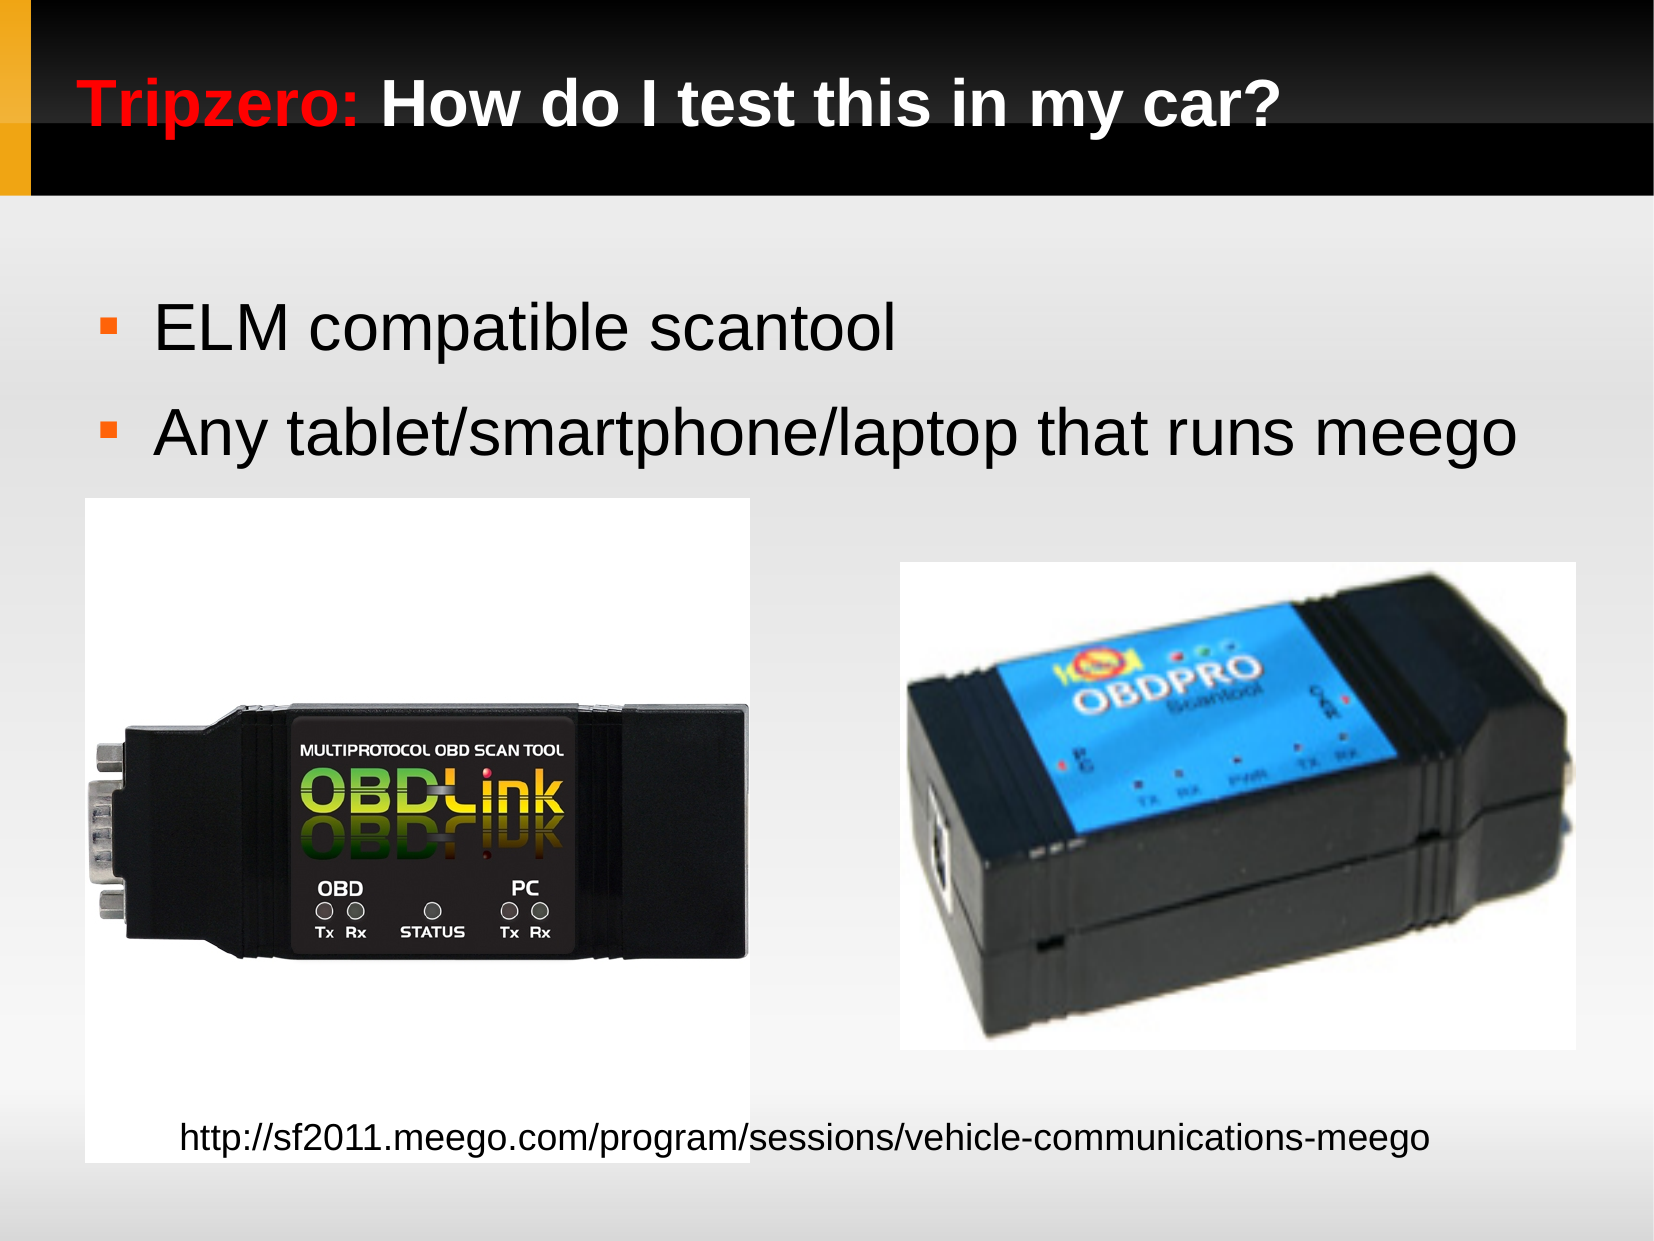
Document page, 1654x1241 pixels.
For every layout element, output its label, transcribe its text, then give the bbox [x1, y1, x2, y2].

text_box http://sf2011.meego.com/program/sessions/vehicle-communications-meego [164, 1108, 1450, 1166]
title Tripzero: How do I test this in my car? [76, 0, 1565, 208]
picture [0, 0, 1654, 1241]
list ELM compatible scantool Any tablet/smartphone/laptop that runs meego [82, 290, 1571, 1109]
